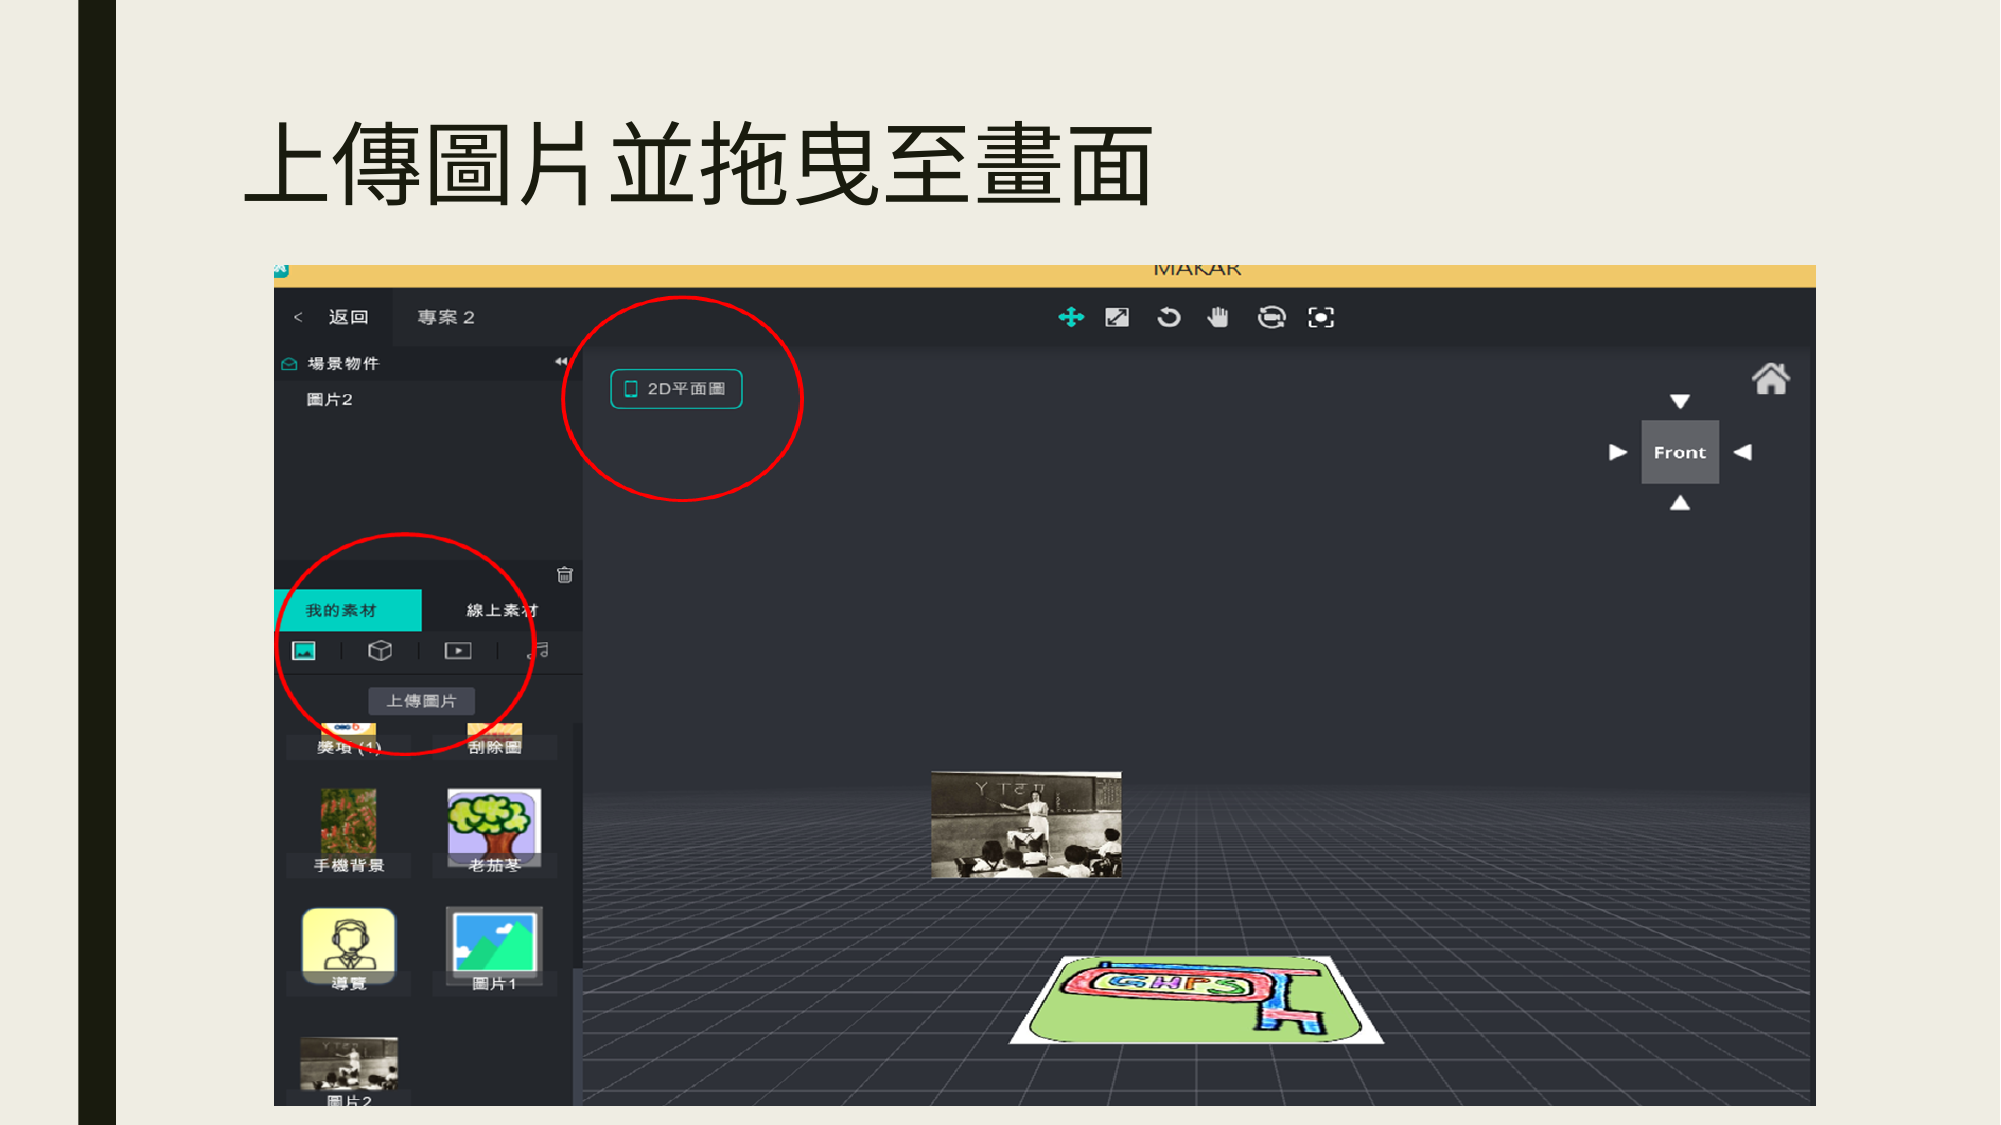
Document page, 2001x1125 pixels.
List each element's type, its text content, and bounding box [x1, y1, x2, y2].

picture [274, 259, 1823, 1114]
title 上傳圖片並拖曳至畫面 [225, 112, 1801, 357]
